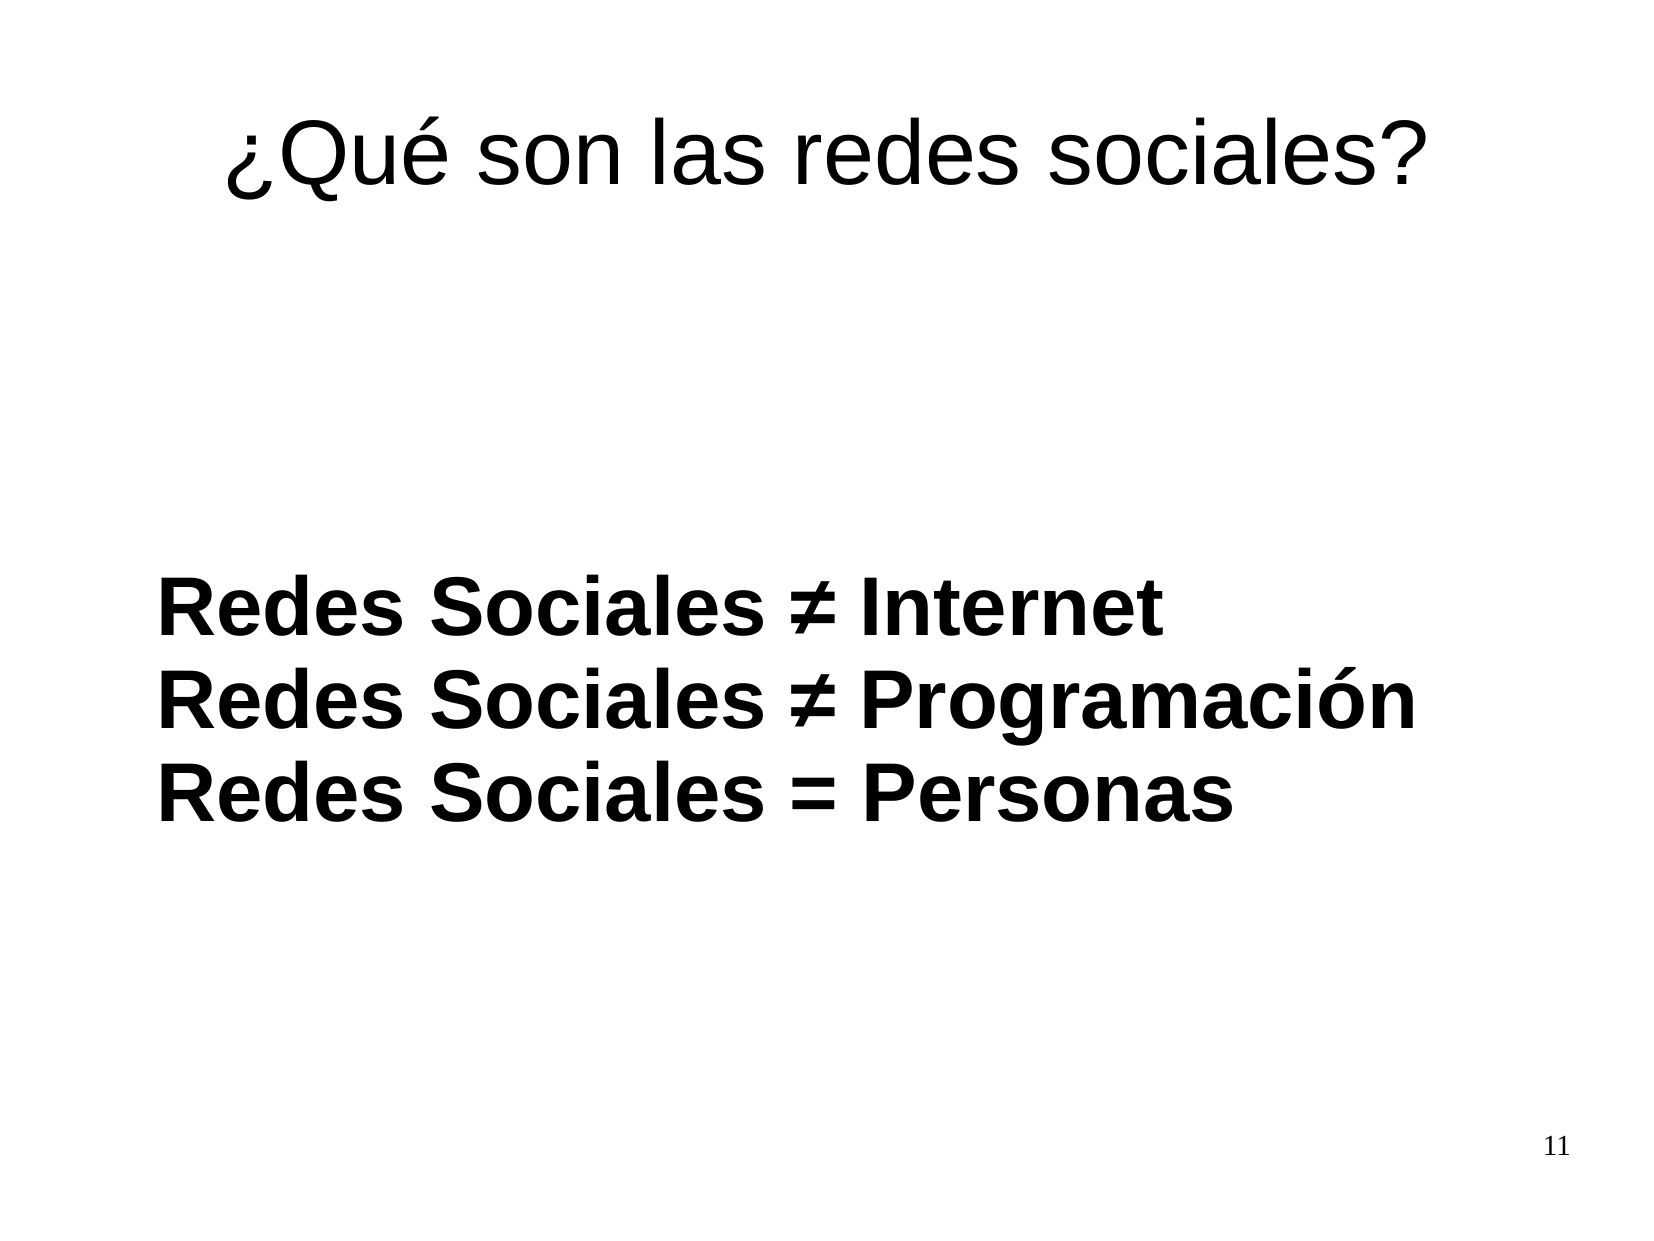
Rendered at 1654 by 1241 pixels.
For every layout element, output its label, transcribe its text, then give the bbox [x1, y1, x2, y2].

subtitle Redes Sociales ≠ Internet Redes Sociales ≠ Programación Redes Sociales = Personas [82, 290, 1571, 1109]
title ¿Qué son las redes sociales? [82, 56, 1571, 250]
